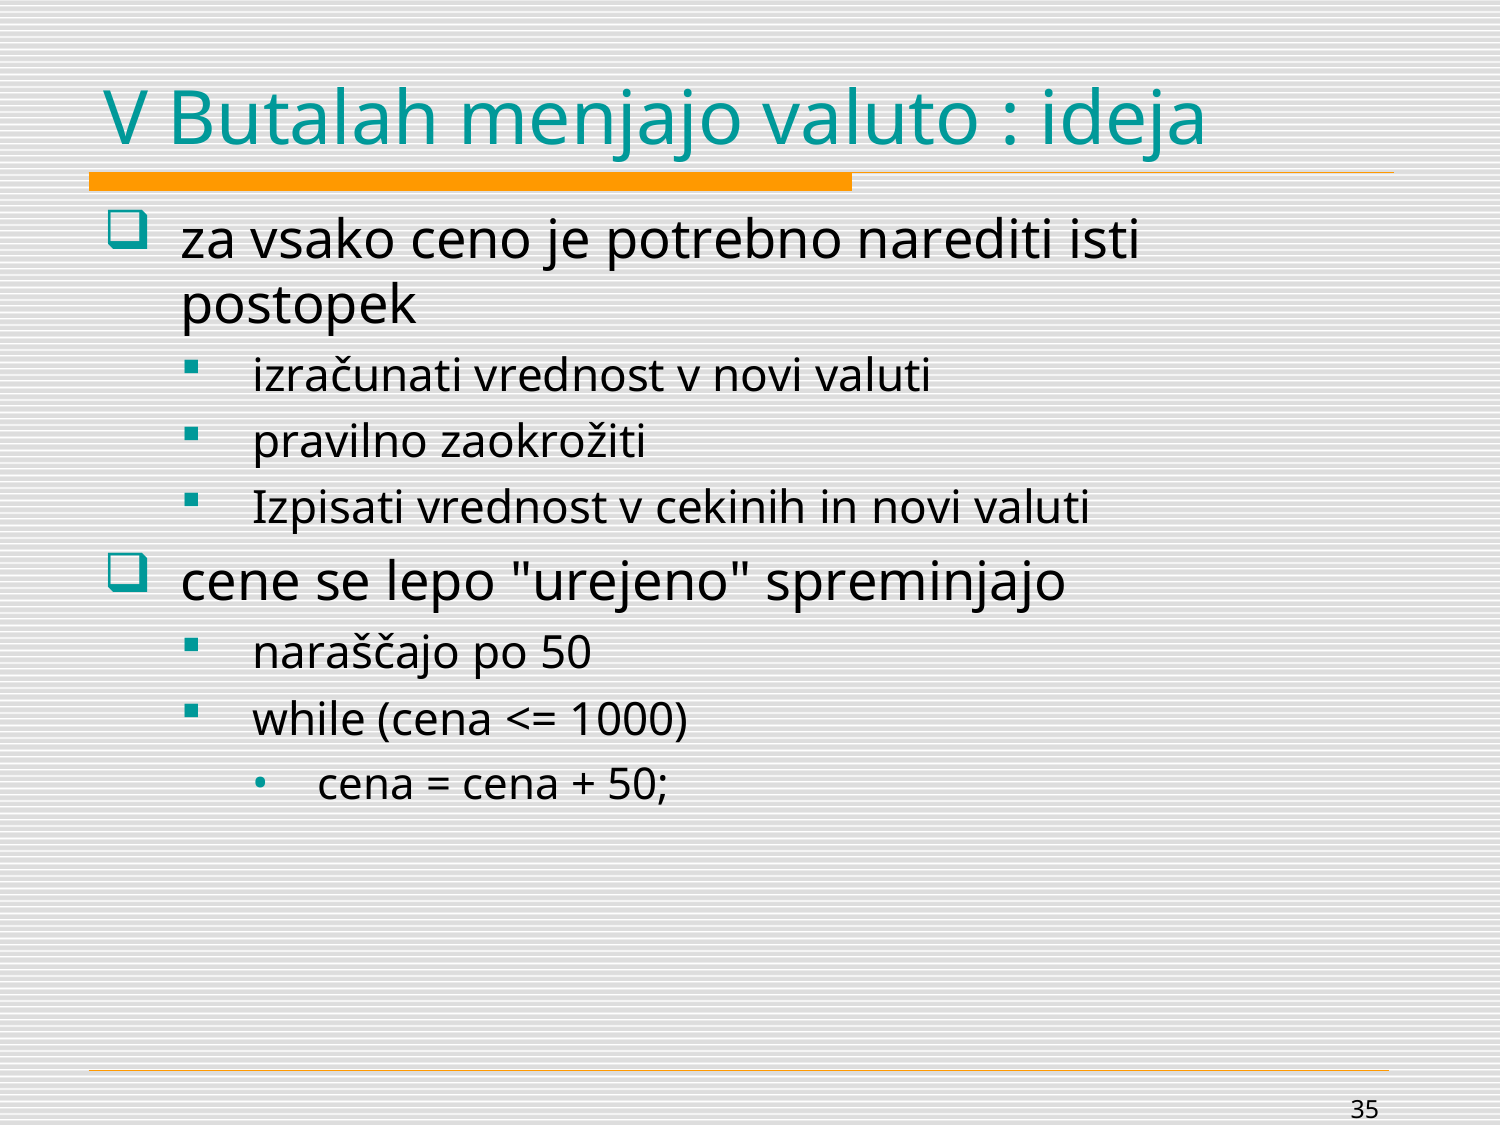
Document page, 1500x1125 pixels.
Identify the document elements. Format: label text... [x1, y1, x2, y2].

list za vsako ceno je potrebno narediti isti postopek izračunati vrednost v novi valuti pravilno zaokrožiti Izpisati vrednost v cekinih in novi valuti cene se lepo "urejeno" spreminjajo naraščajo po 50 while (cena <= 1000) cena = cena + 50; [88, 196, 1401, 1059]
picture [0, 0, 1500, 1125]
text_box <number> [1068, 1085, 1394, 1125]
title V Butalah menjajo valuto : ideja [88, 54, 1401, 167]
